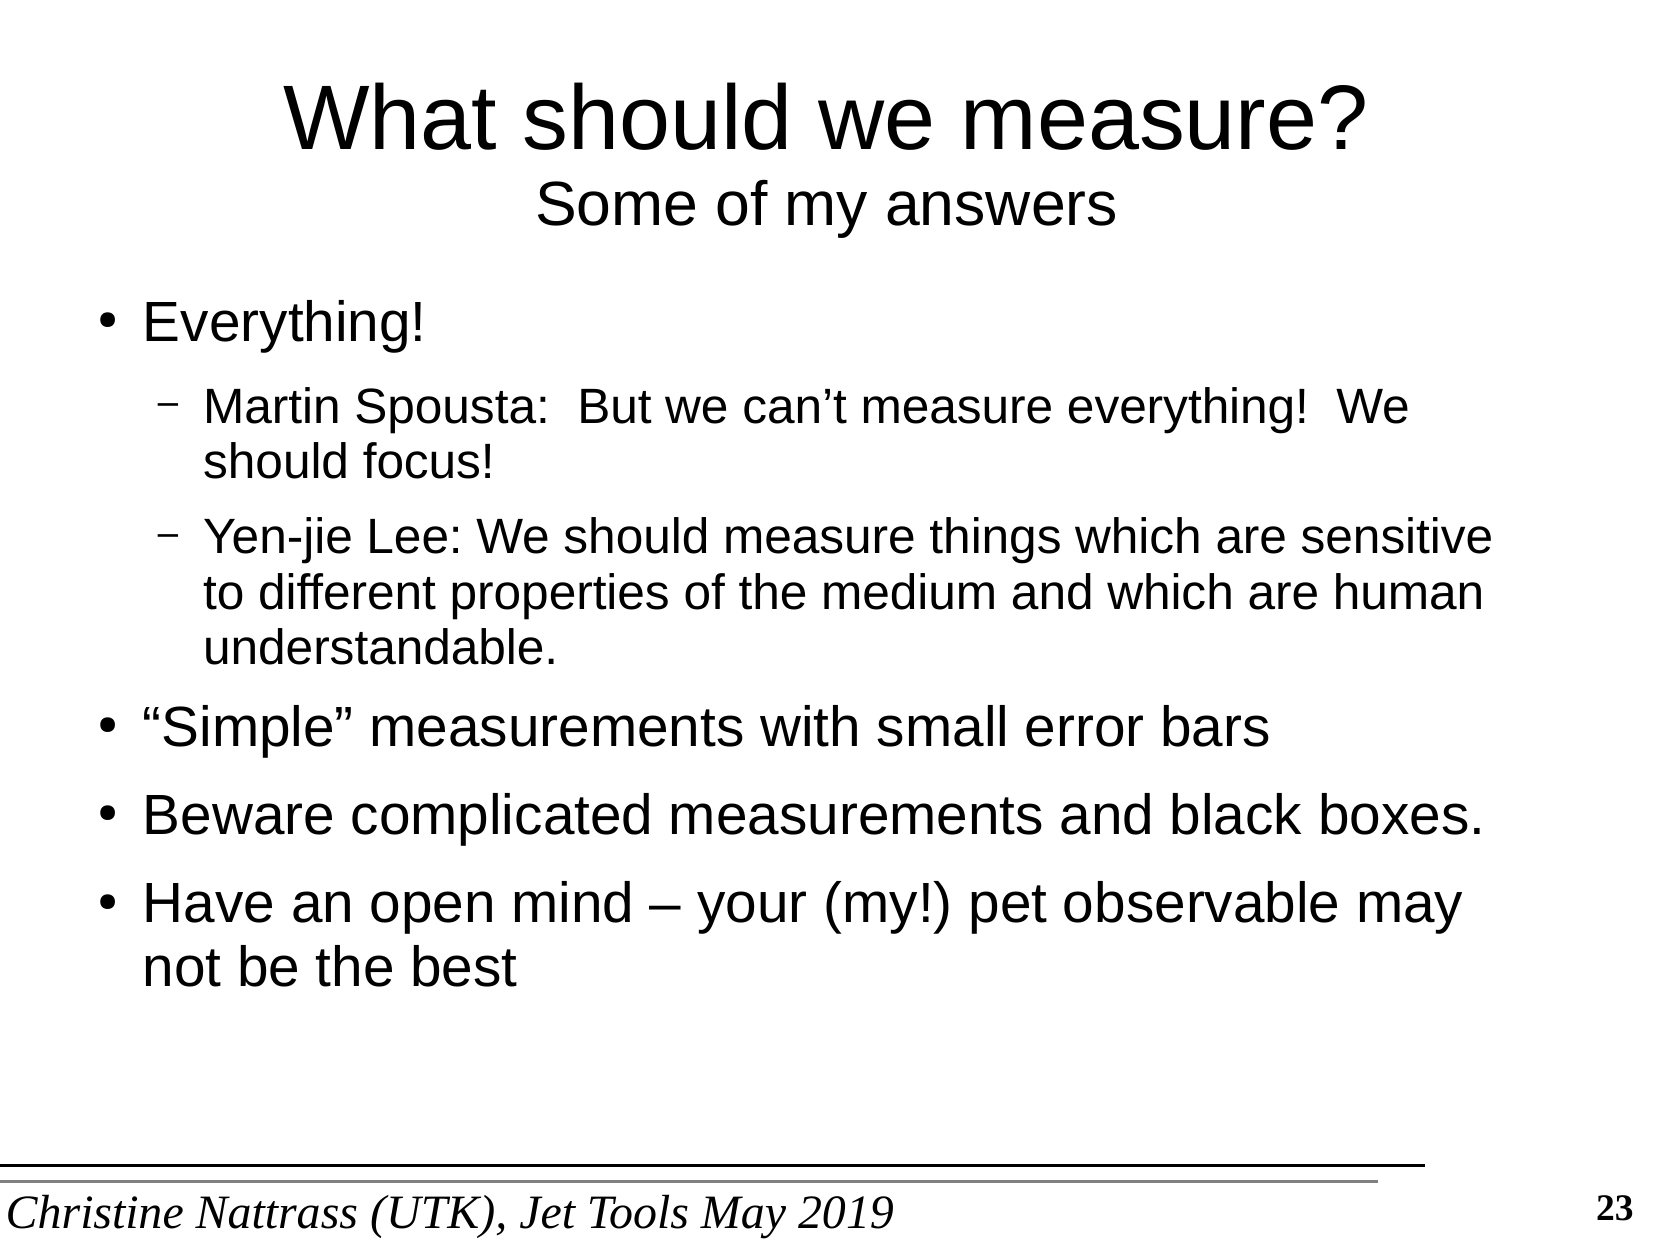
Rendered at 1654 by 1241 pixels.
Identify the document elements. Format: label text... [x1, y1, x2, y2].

title What should we measure? Some of my answers [82, 49, 1571, 257]
list Everything! Martin Spousta: But we can’t measure everything! We should focus! Yen-jie Lee: We should measure things which are sensitive to different properties of the medium and which are human understandable. “Simple” measurements with small error bars Beware complicated measurements and black boxes. Have an open mind – your (my!) pet observable may not be the best [82, 290, 1538, 1010]
